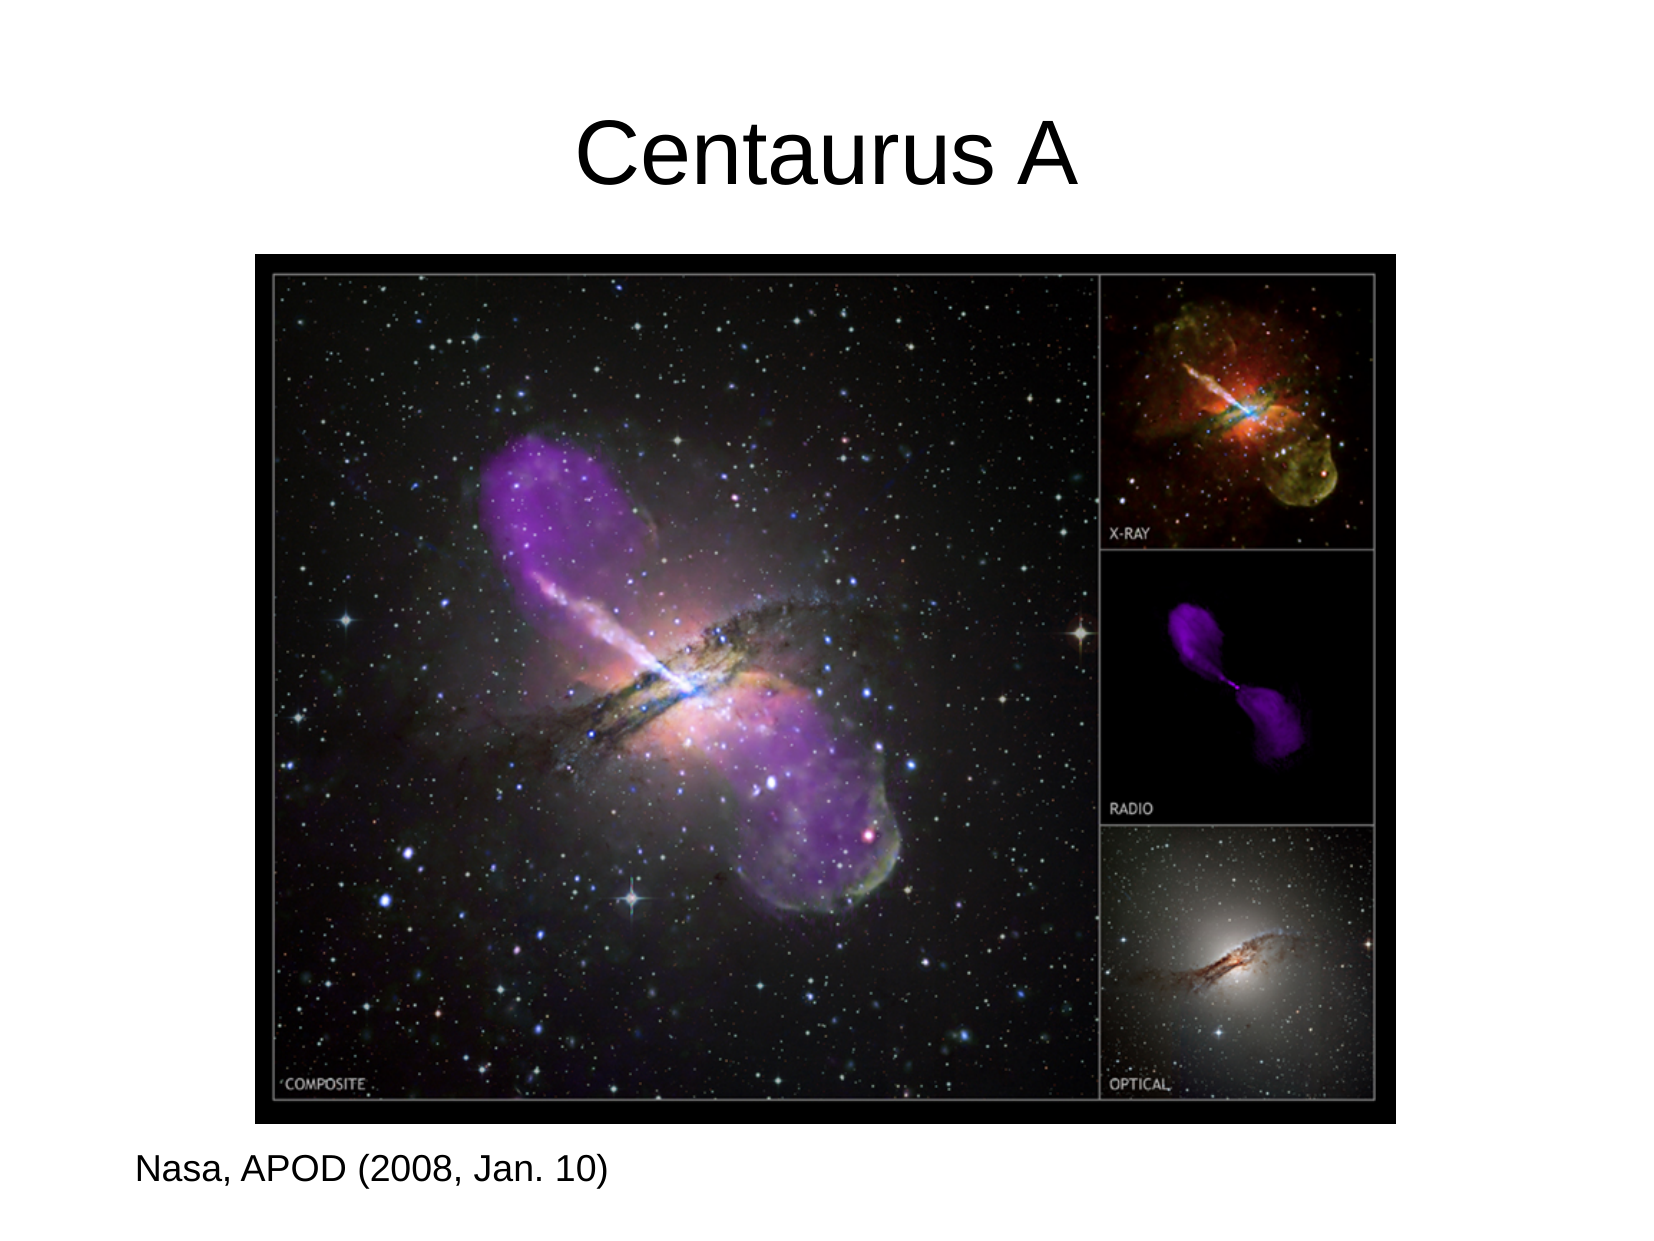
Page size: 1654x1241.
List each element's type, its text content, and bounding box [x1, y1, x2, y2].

title Centaurus A [82, 49, 1571, 257]
text_box Nasa, APOD (2008, Jan. 10) [120, 1140, 625, 1197]
picture [255, 254, 1396, 1125]
